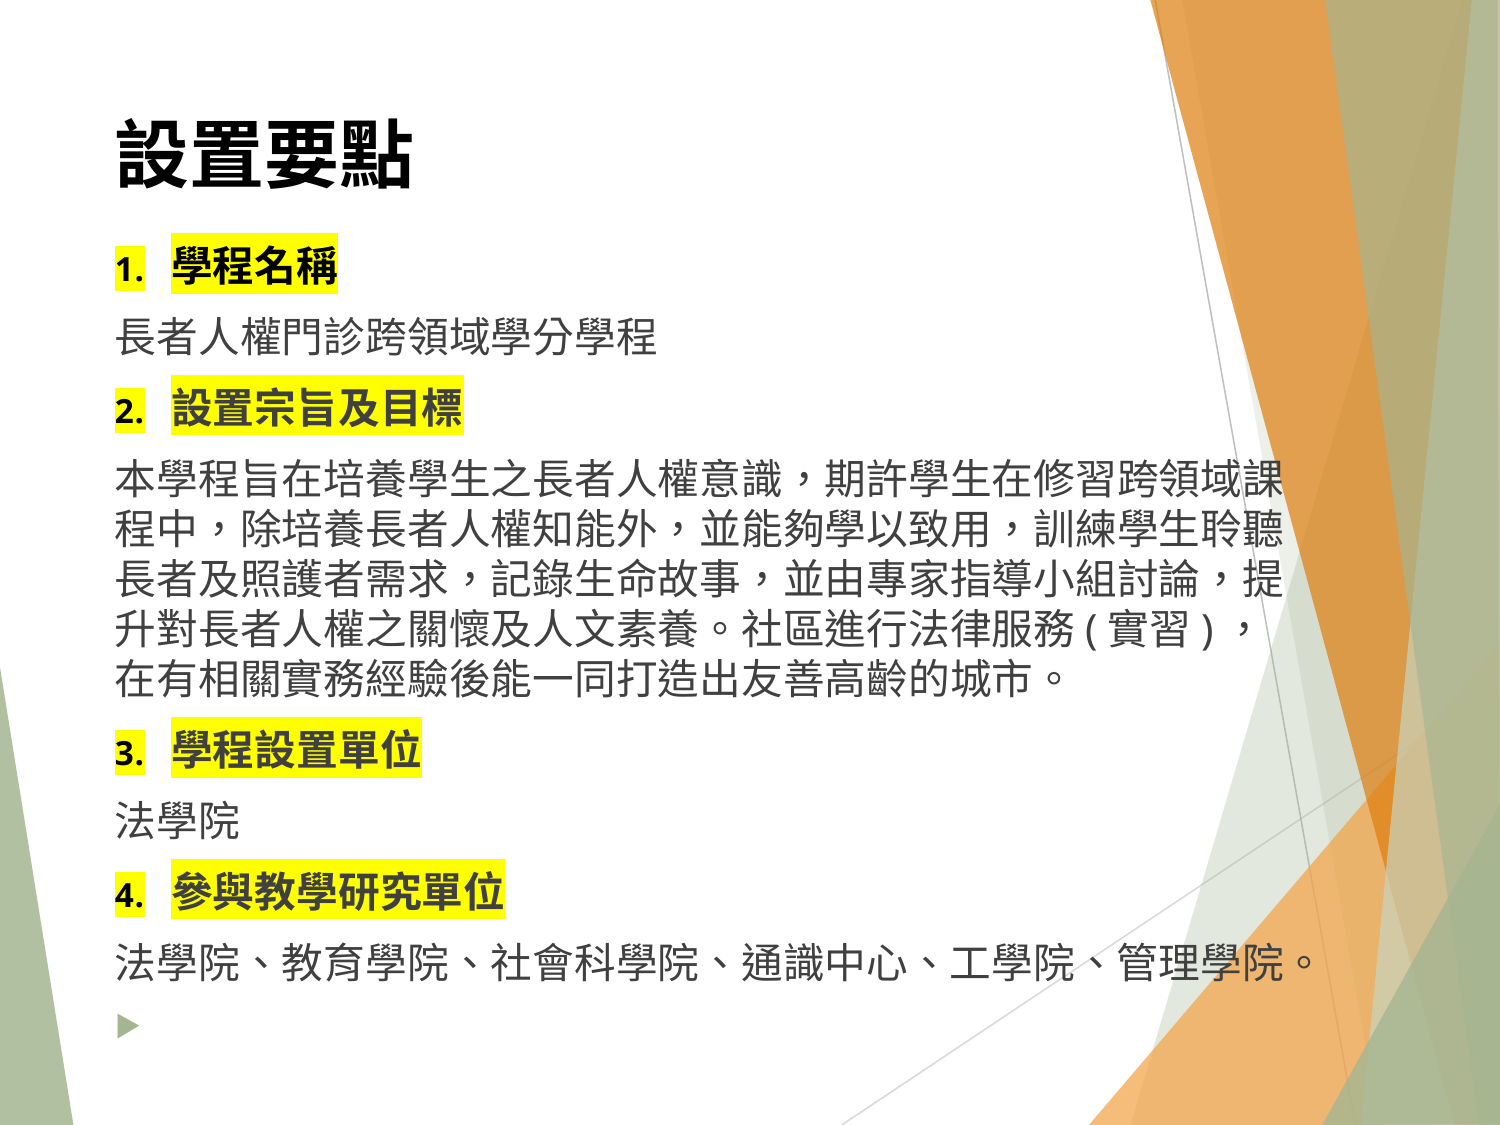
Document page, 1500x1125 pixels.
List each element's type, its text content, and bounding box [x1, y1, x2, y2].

list 學程名稱 長者人權門診跨領域學分學程 設置宗旨及目標 本學程旨在培養學生之長者人權意識，期許學生在修習跨領域課程中，除培養長者人權知能外，並能夠學以致用，訓練學生聆聽長者及照護者需求，記錄生命故事，並由專家指導小組討論，提升對長者人權之關懷及人文素養。社區進行法律服務(實習)，在有相關實務經驗後能一同打造出友善高齡的城市。 學程設置單位 法學院 參與教學研究單位 法學院、教育學院、社會科學院、通識中心、工學院、管理學院。 [99, 232, 1321, 1097]
title 設置要點 [99, 99, 1142, 232]
